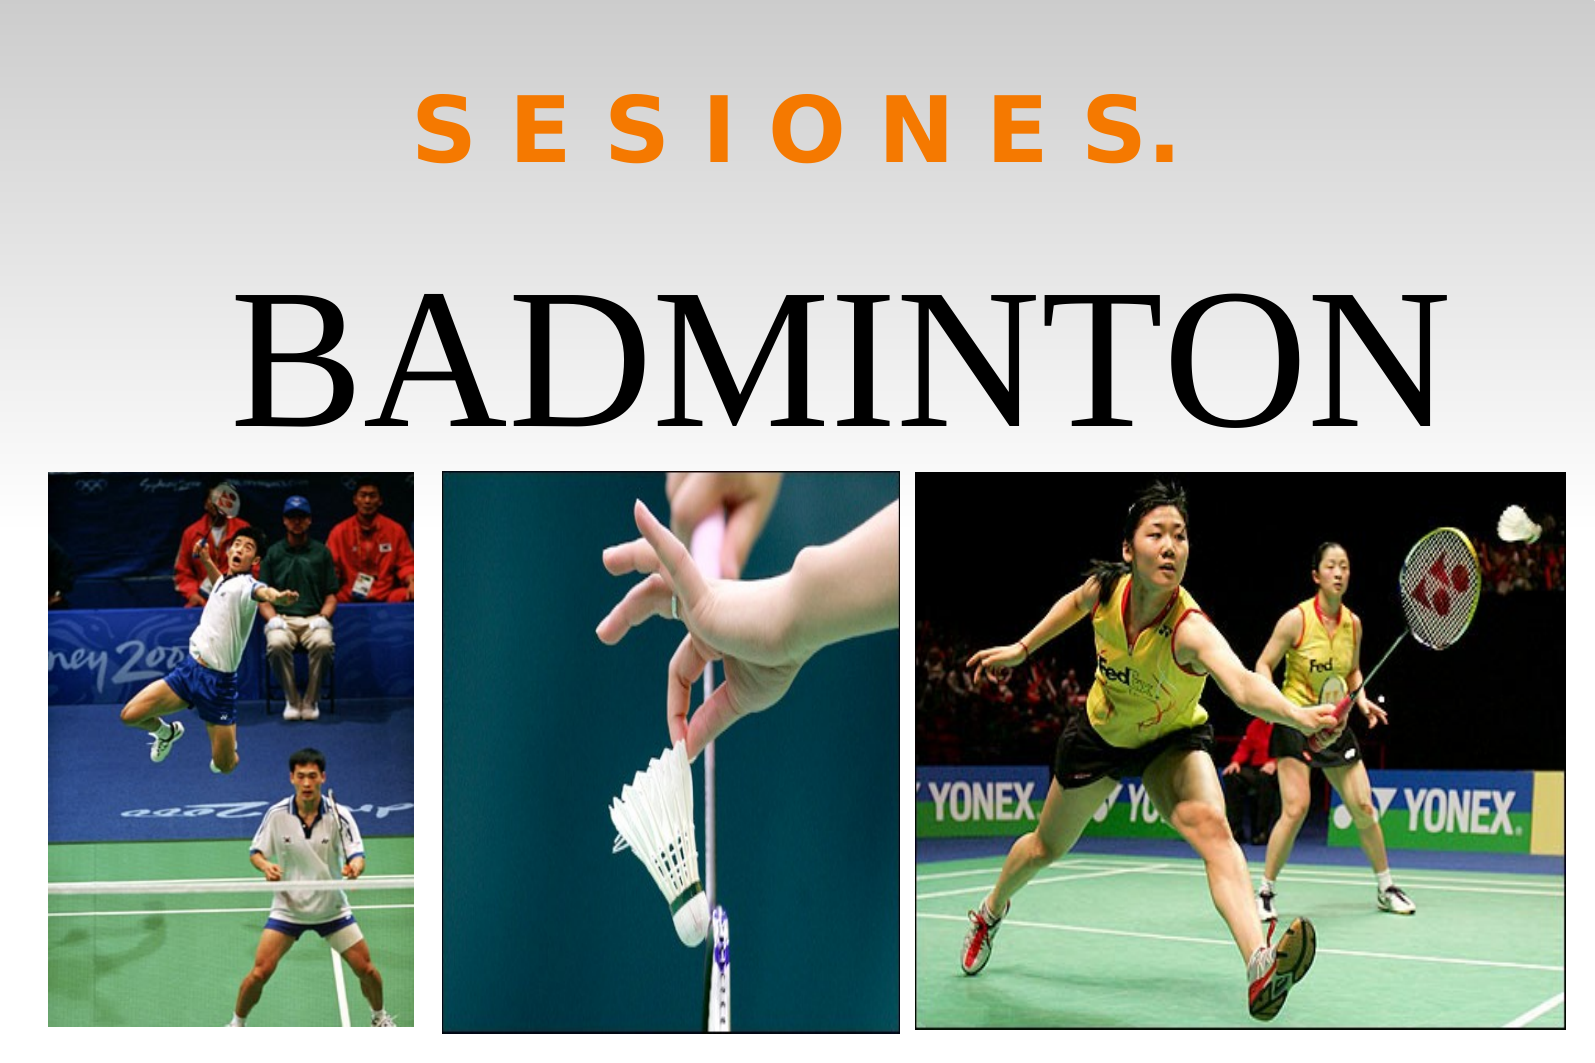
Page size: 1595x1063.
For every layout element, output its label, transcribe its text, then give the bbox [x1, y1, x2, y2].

chart [59, 708, 1495, 1044]
picture [48, 472, 414, 1027]
title S E S I O N E S. [79, 49, 1515, 213]
picture [442, 471, 900, 1034]
picture [915, 472, 1566, 1030]
list BADMINTON [79, 248, 1515, 491]
